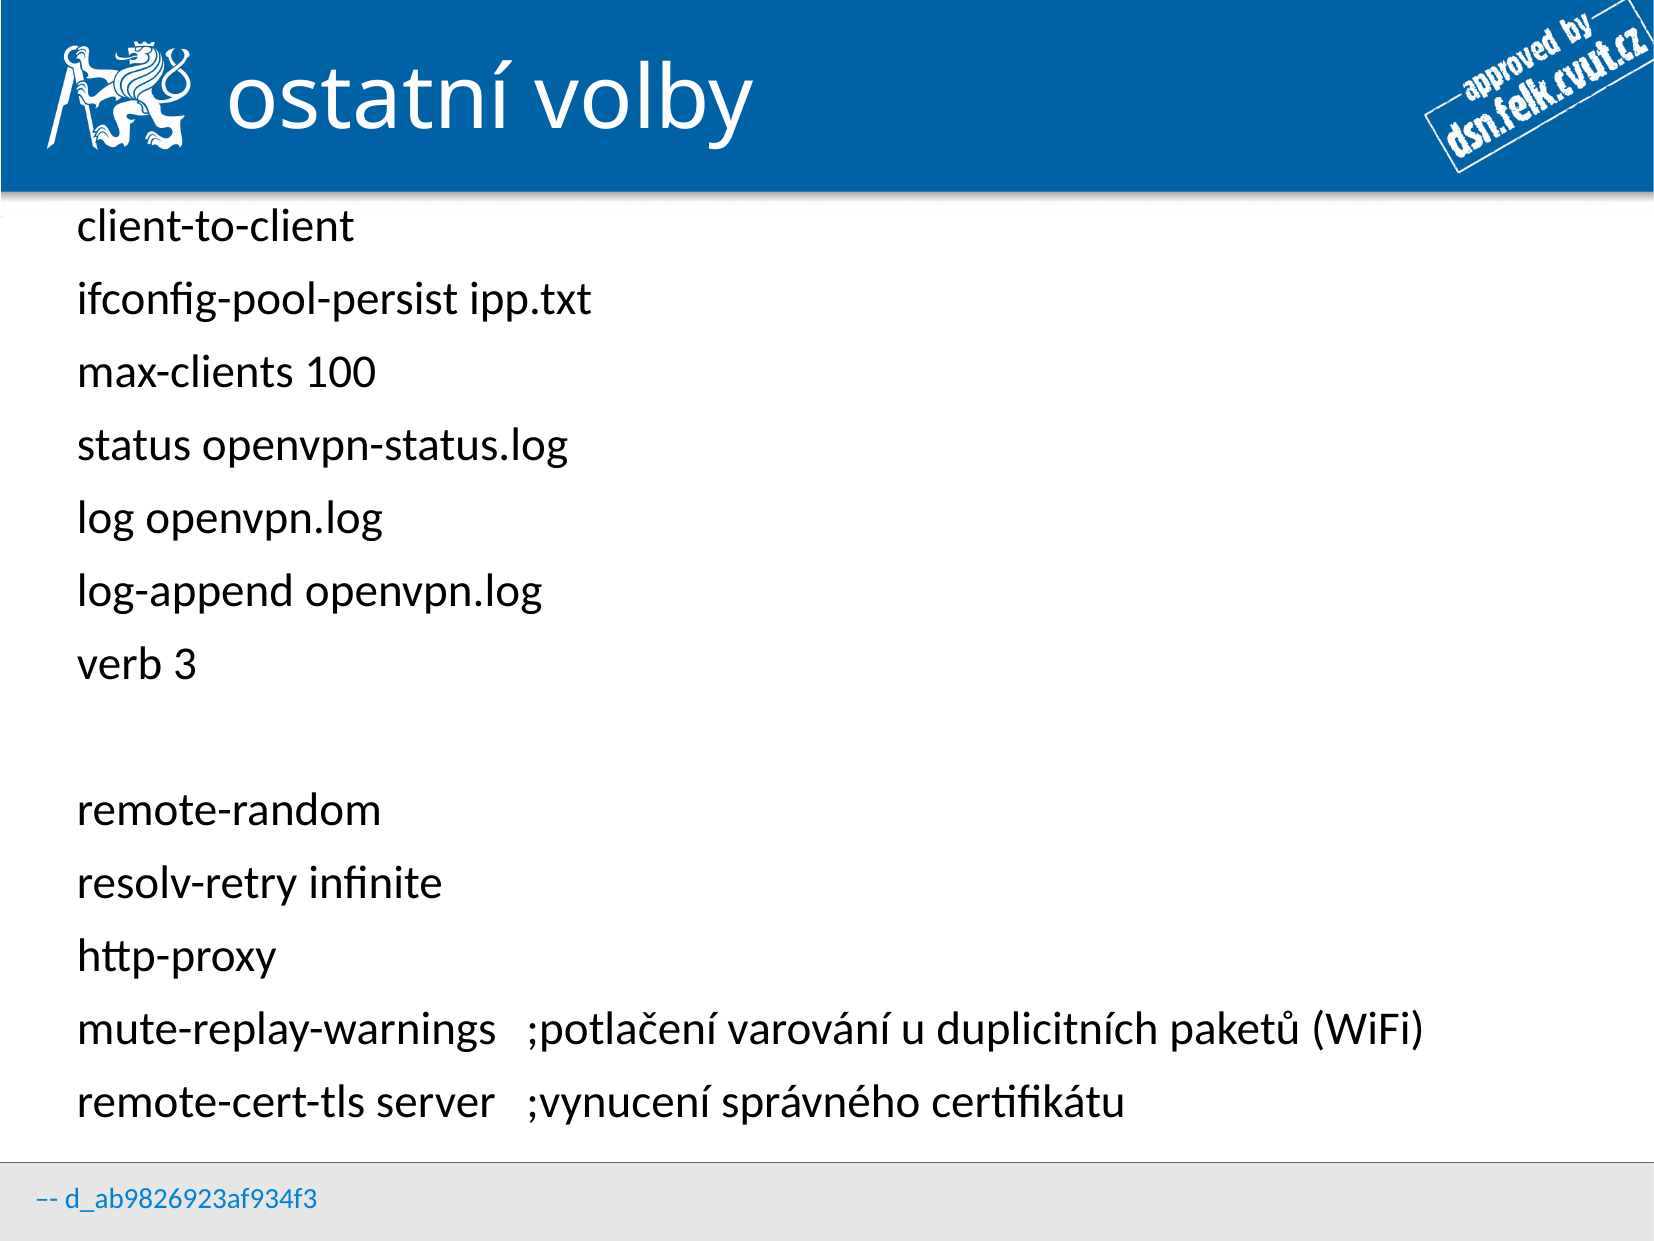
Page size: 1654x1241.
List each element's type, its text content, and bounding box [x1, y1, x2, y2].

picture [1, 0, 1654, 217]
list client-to-client ifconfig-pool-persist ipp.txt max-clients 100 status openvpn-status.log log openvpn.log log-append openvpn.log verb 3 remote-random resolv-retry infinite http-proxy mute-replay-warnings ;potlačení varování u duplicitních paketů (WiFi) remote-cert-tls server ;vynucení správného certifikátu [76, 206, 1490, 1155]
title ostatní volby [225, 0, 1426, 188]
